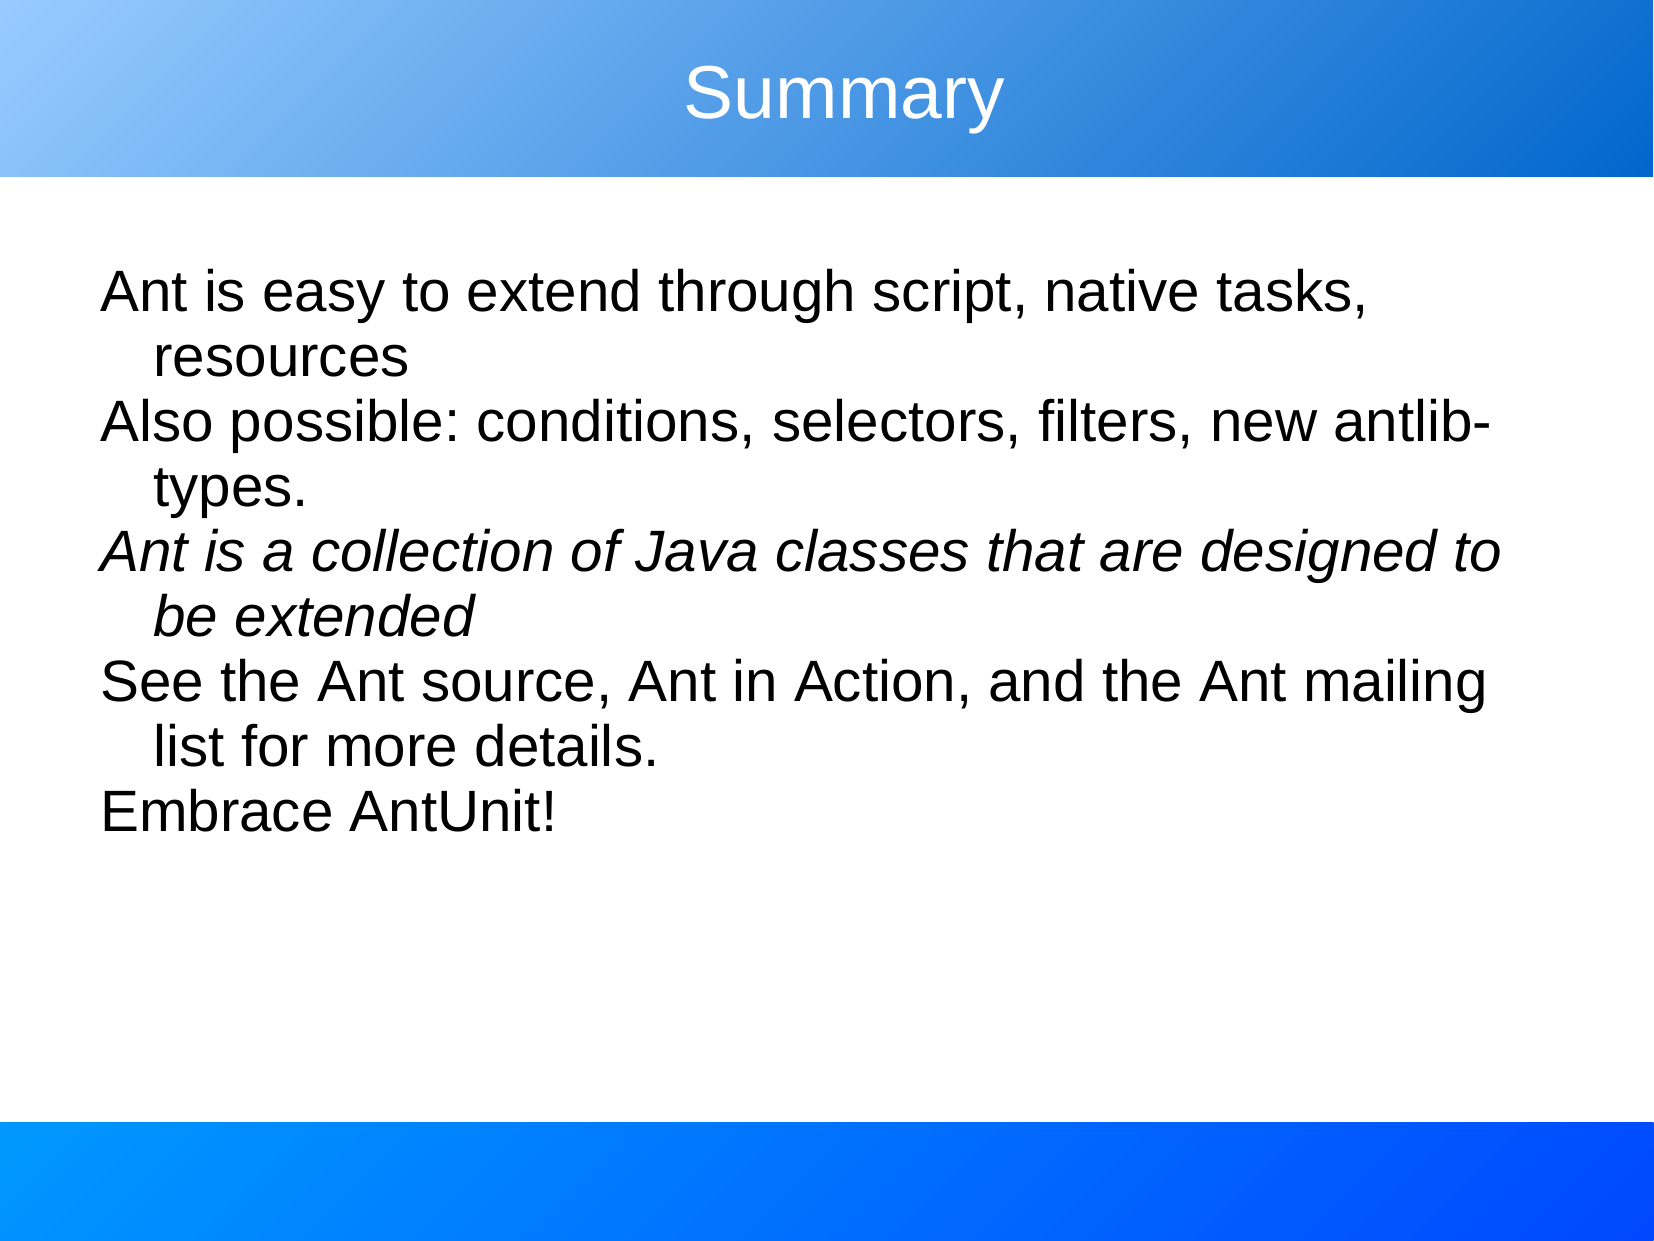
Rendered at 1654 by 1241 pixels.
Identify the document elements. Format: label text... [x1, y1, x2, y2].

list Ant is easy to extend through script, native tasks, resources Also possible: conditions, selectors, filters, new antlib-types. Ant is a collection of Java classes that are designed to be extended See the Ant source, Ant in Action, and the Ant mailing list for more details. Embrace AntUnit! [82, 258, 1571, 1078]
title Summary [82, 22, 1571, 163]
